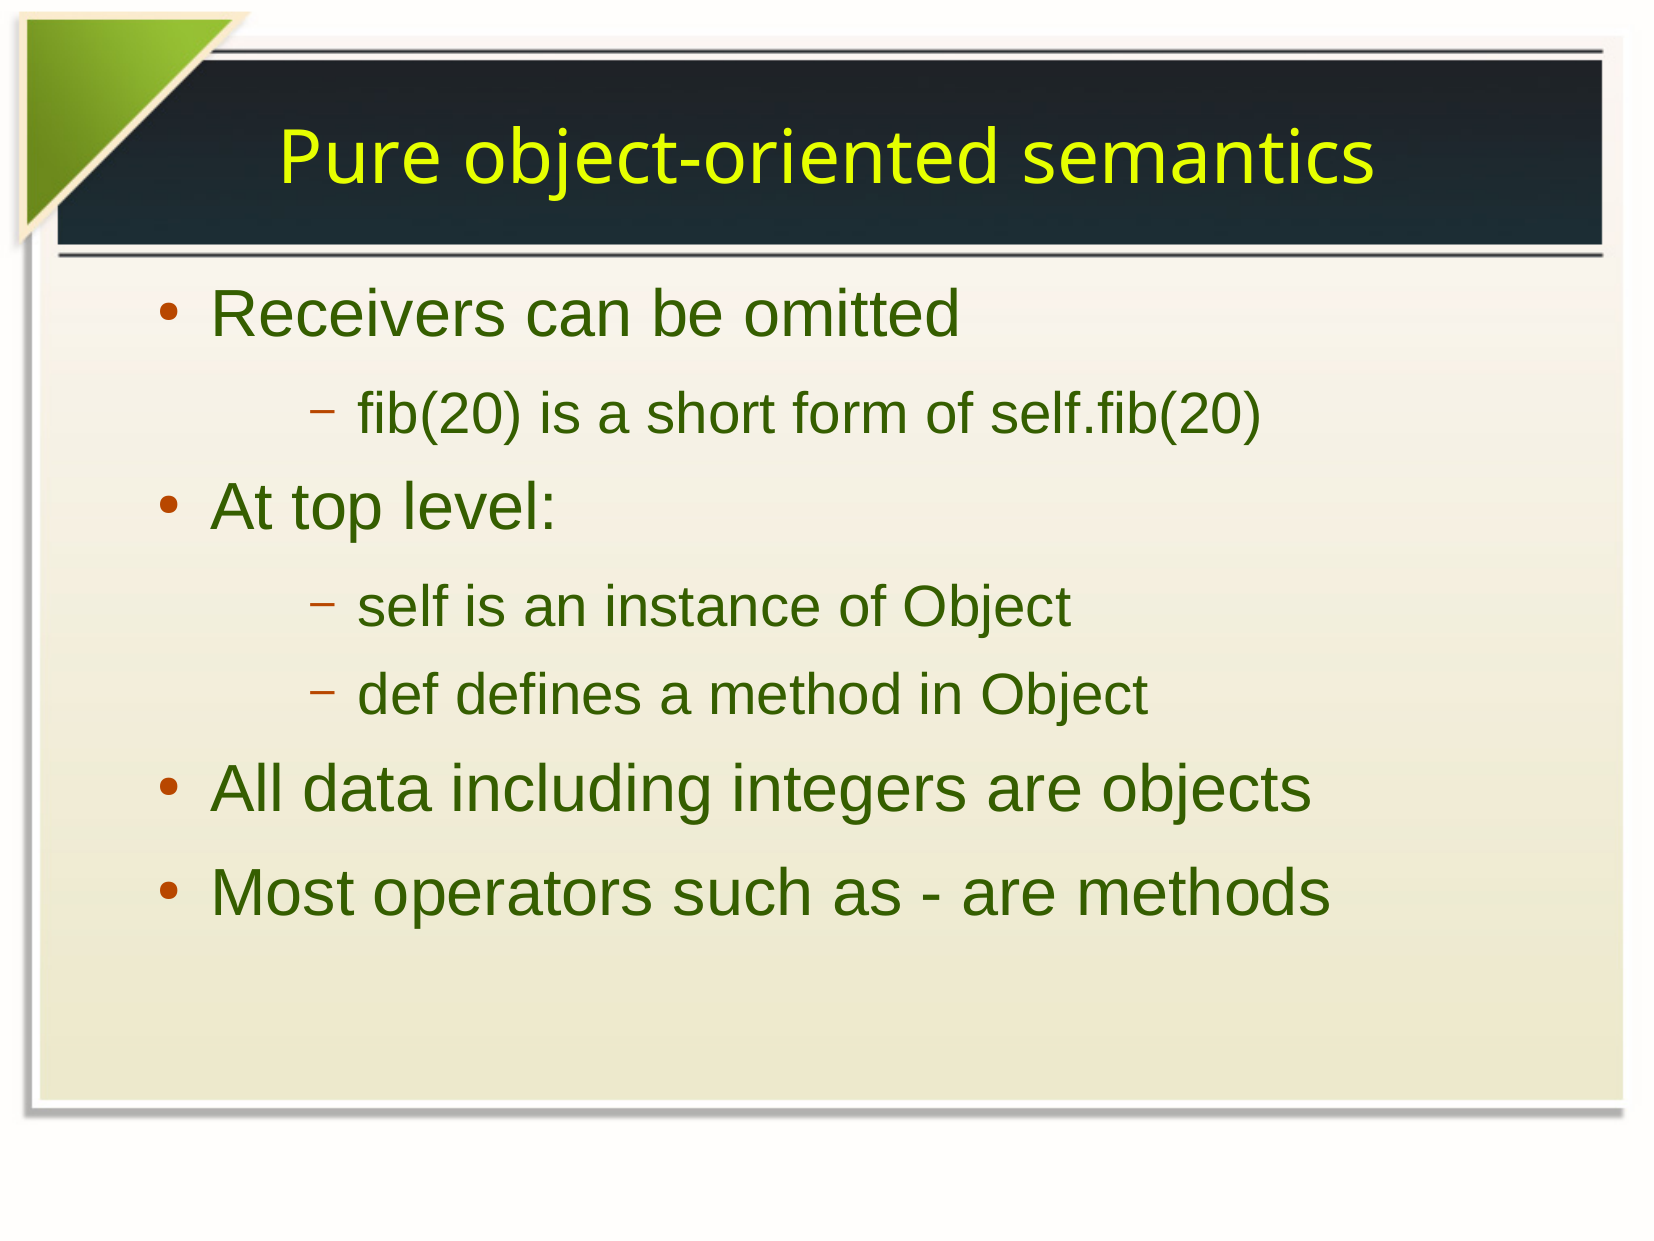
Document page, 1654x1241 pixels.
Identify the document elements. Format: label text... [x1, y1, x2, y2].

list Receivers can be omitted fib(20) is a short form of self.fib(20) At top level: self is an instance of Object def defines a method in Object All data including integers are objects Most operators such as - are methods [121, 276, 1534, 1087]
picture [0, 0, 1654, 1241]
title Pure object-oriented semantics [121, 73, 1534, 237]
